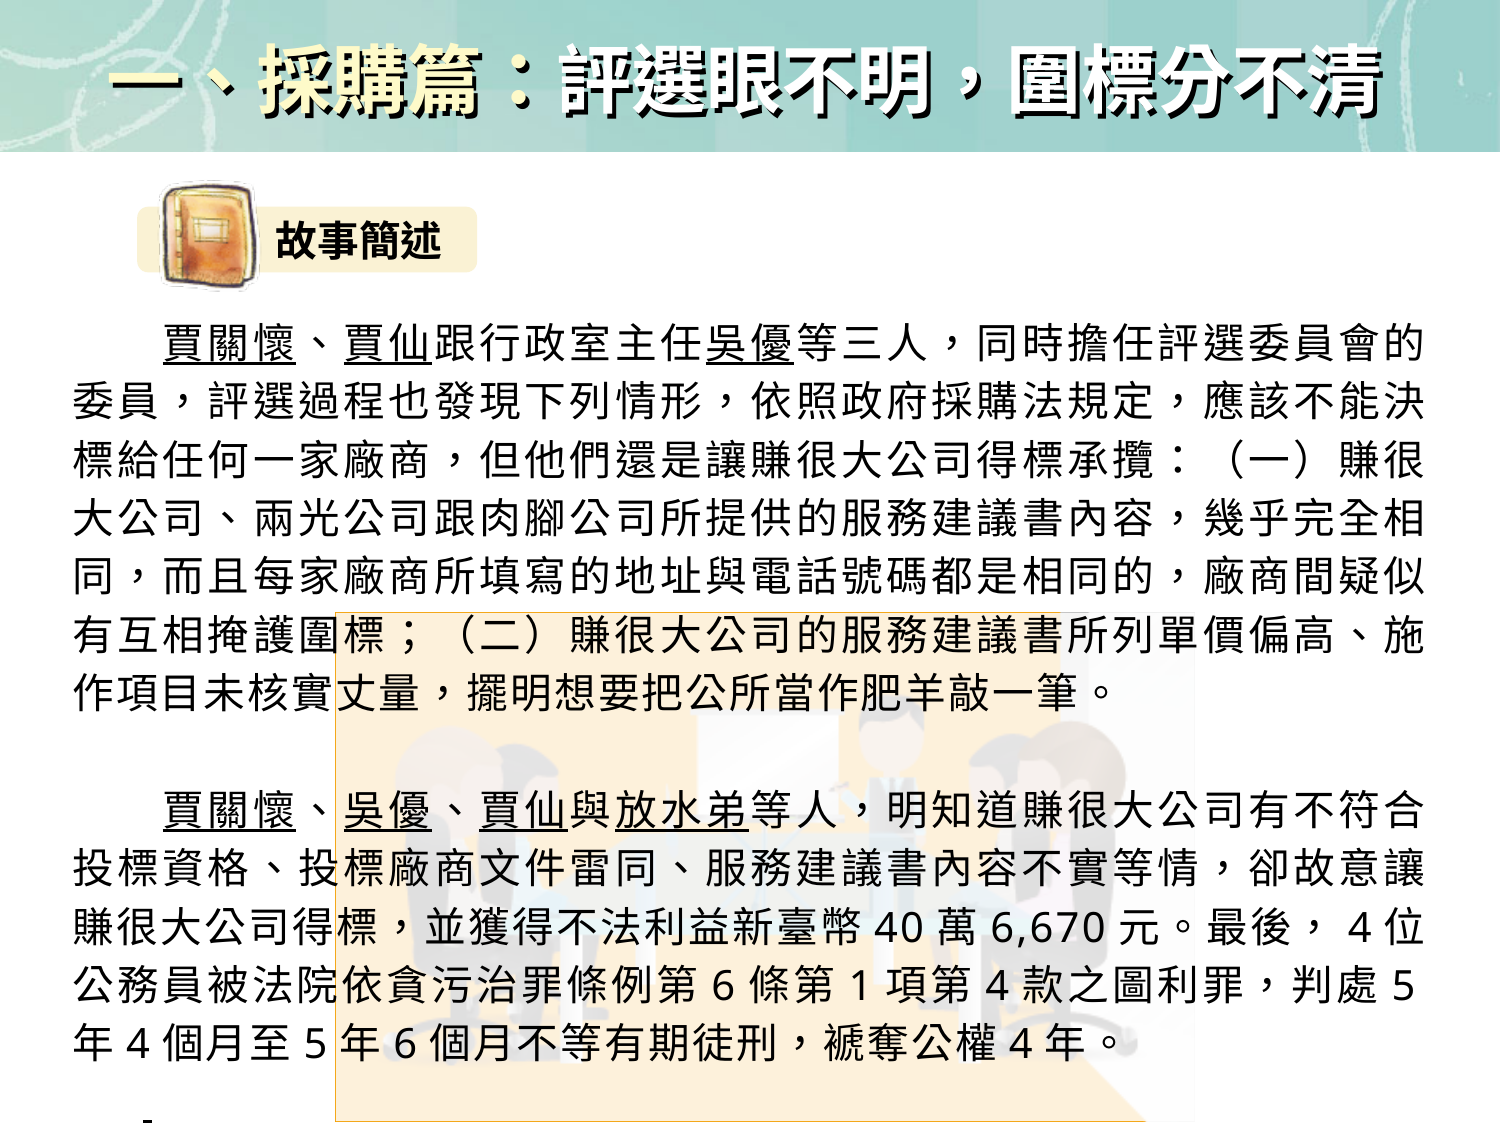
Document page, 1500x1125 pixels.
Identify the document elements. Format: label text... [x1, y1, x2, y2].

picture [152, 179, 266, 293]
text_box [0, 152, 1500, 1125]
text_box 賈關懷、賈仙跟行政室主任吳優等三人，同時擔任評選委員會的委員，評選過程也發現下列情形，依照政府採購法規定，應該不能決標給任何一家廠商，但他們還是讓賺很大公司得標承攬：（一）賺很大公司、兩光公司跟肉腳公司所提供的服務建議書內容，幾乎完全相同，而且每家廠商所填寫的地址與電話號碼都是相同的，廠商間疑似有互相掩護圍標；（二）賺很大公司的服務建議書所列單價偏高、施作項目未核實丈量，擺明想要把公所當作肥羊敲一筆。 賈關懷、吳優、賈仙與放水弟等人，明知道賺很大公司有不符合投標資格、投標廠商文件雷同、服務建議書內容不實等情，卻故意讓賺很大公司得標，並獲得不法利益新臺幣40萬6,670元。最後，4位公務員被法院依貪污治罪條例第6條第1項第4款之圖利罪，判處5年4個月至5年6個月不等有期徒刑，褫奪公權4年。 . [57, 301, 1443, 1125]
text_box 故事簡述 [266, 206, 460, 273]
text_box 一、採購篇：評選眼不明，圍標分不清 [91, 25, 1409, 132]
